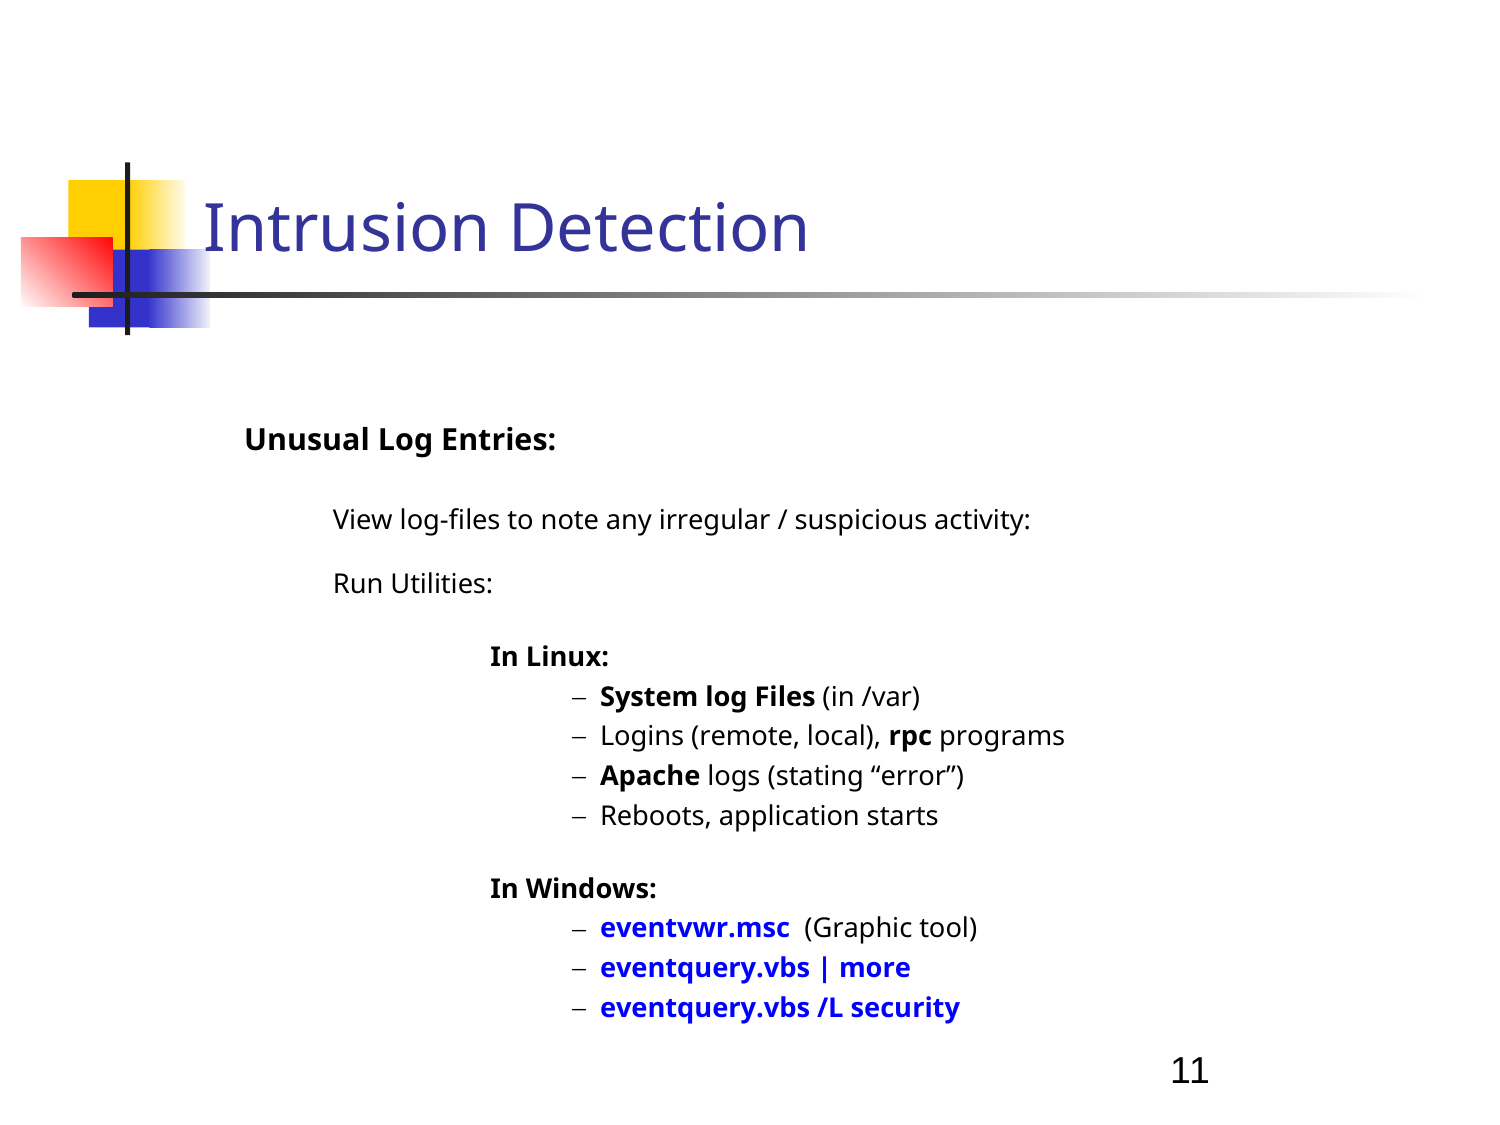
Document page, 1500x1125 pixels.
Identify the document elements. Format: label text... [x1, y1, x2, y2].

list Unusual Log Entries: View log-files to note any irregular / suspicious activity: Run Utilities: In Linux: System log Files (in /var) Logins (remote, local), rpc programs Apache logs (stating “error”) Reboots, application starts In Windows: eventvwr.msc (Graphic tool) eventquery.vbs | more eventquery.vbs /L security [229, 365, 1434, 1034]
title Intrusion Detection [188, 35, 1468, 276]
